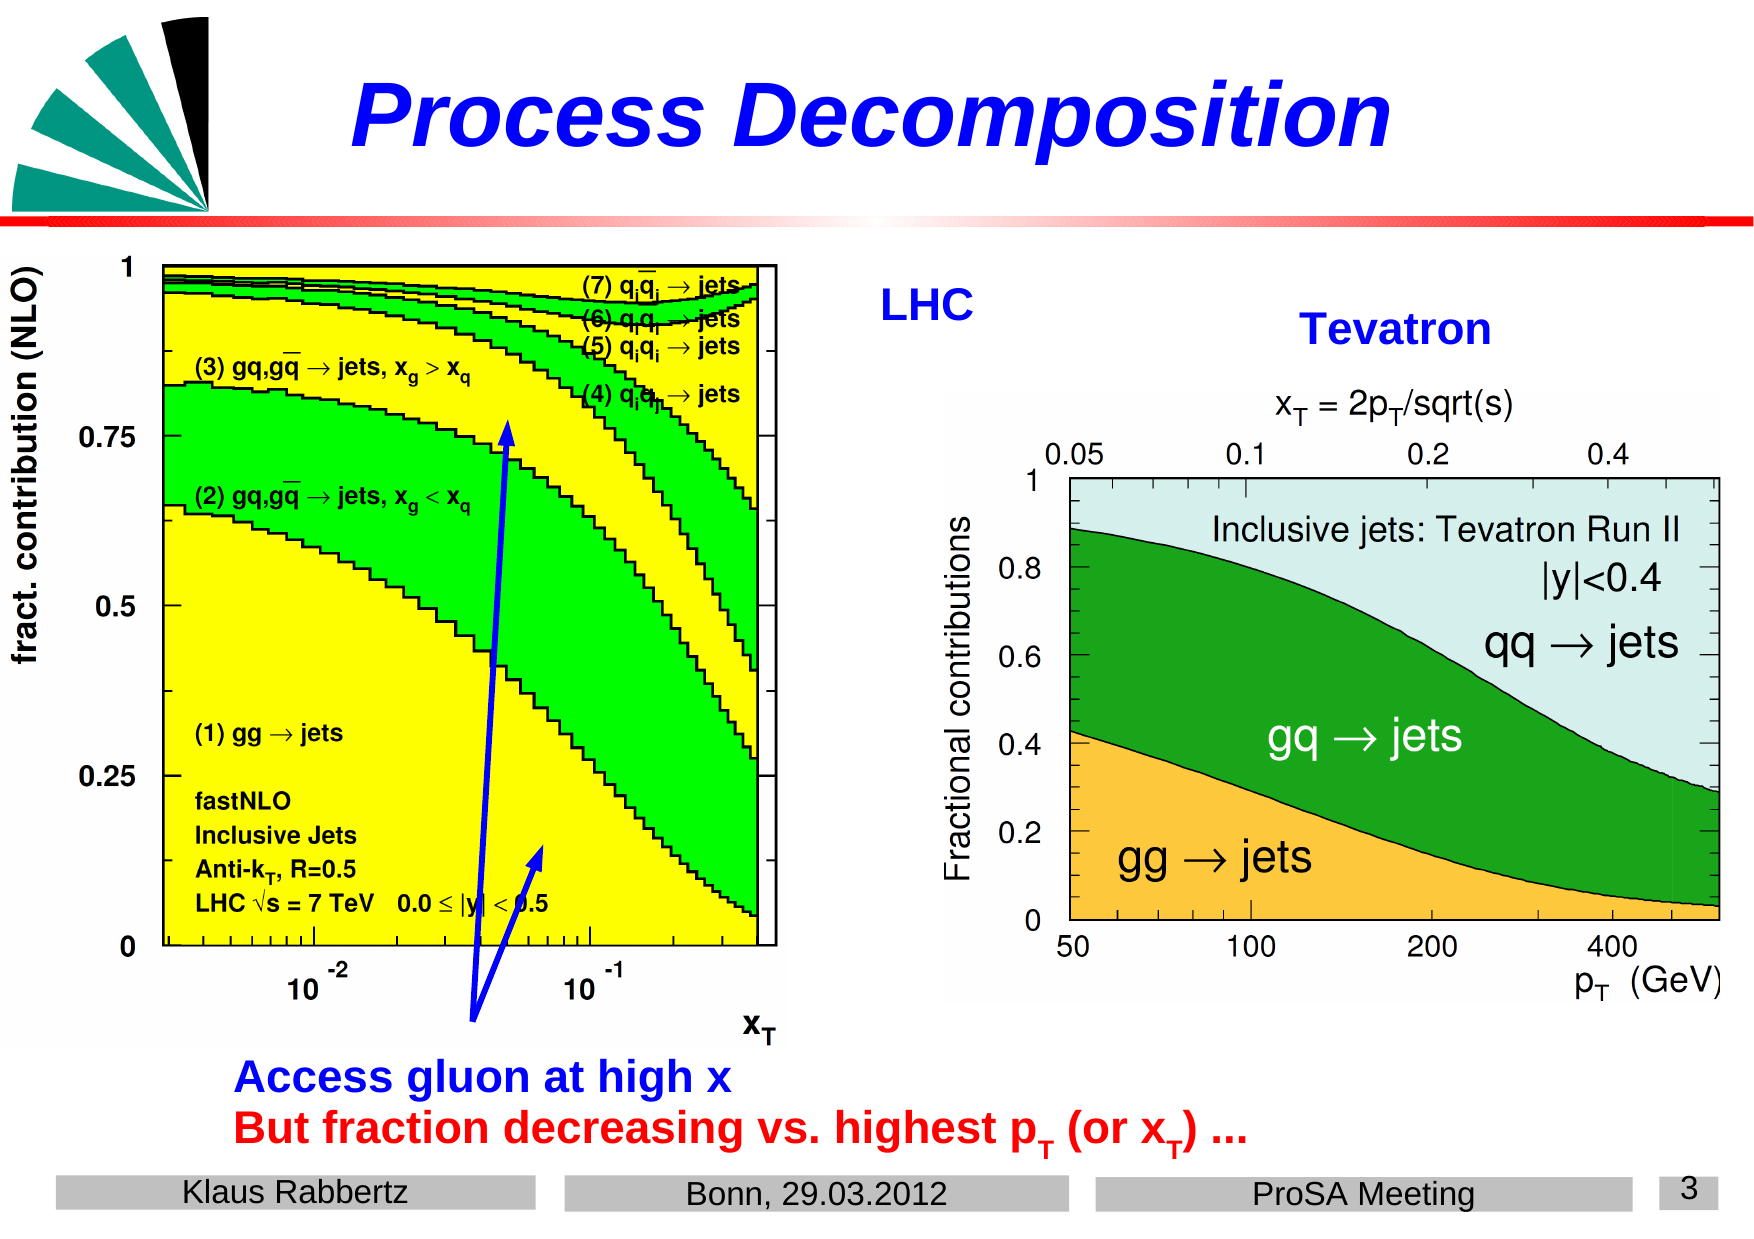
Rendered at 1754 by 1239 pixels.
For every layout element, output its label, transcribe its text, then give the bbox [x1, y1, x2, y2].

text_box Tevatron [1287, 297, 1505, 361]
title Process Decomposition [220, 16, 1525, 213]
text_box Access gluon at high x But fraction decreasing vs. highest pT (or xT) ... [221, 1045, 1260, 1171]
picture [12, 17, 209, 214]
picture [0, 253, 788, 1050]
picture [944, 389, 1721, 1004]
text_box LHC [868, 273, 987, 337]
